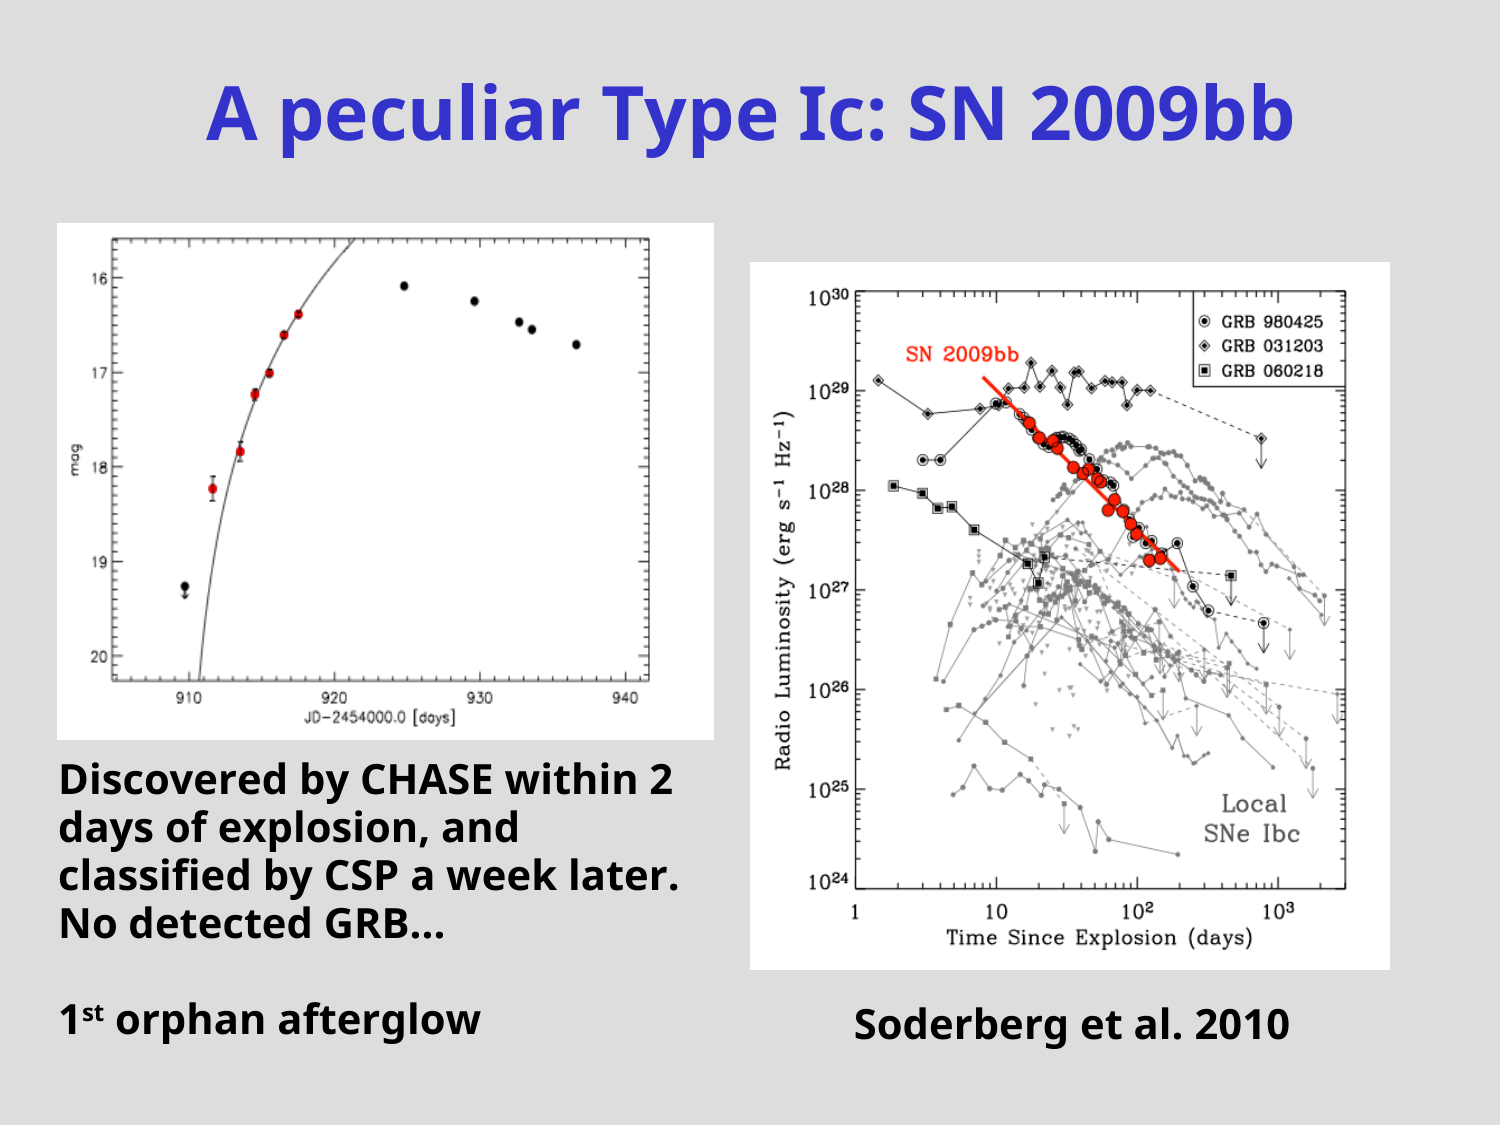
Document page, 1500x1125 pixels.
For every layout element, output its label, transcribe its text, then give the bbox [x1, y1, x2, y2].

text_box A peculiar Type Ic: SN 2009bb [181, 63, 1322, 166]
picture [57, 223, 714, 740]
text_box Discovered by CHASE within 2 days of explosion, and classified by CSP a week later. No detected GRB... 1st orphan afterglow [43, 748, 719, 1053]
picture [750, 262, 1390, 970]
text_box Soderberg et al. 2010 [839, 993, 1388, 1057]
